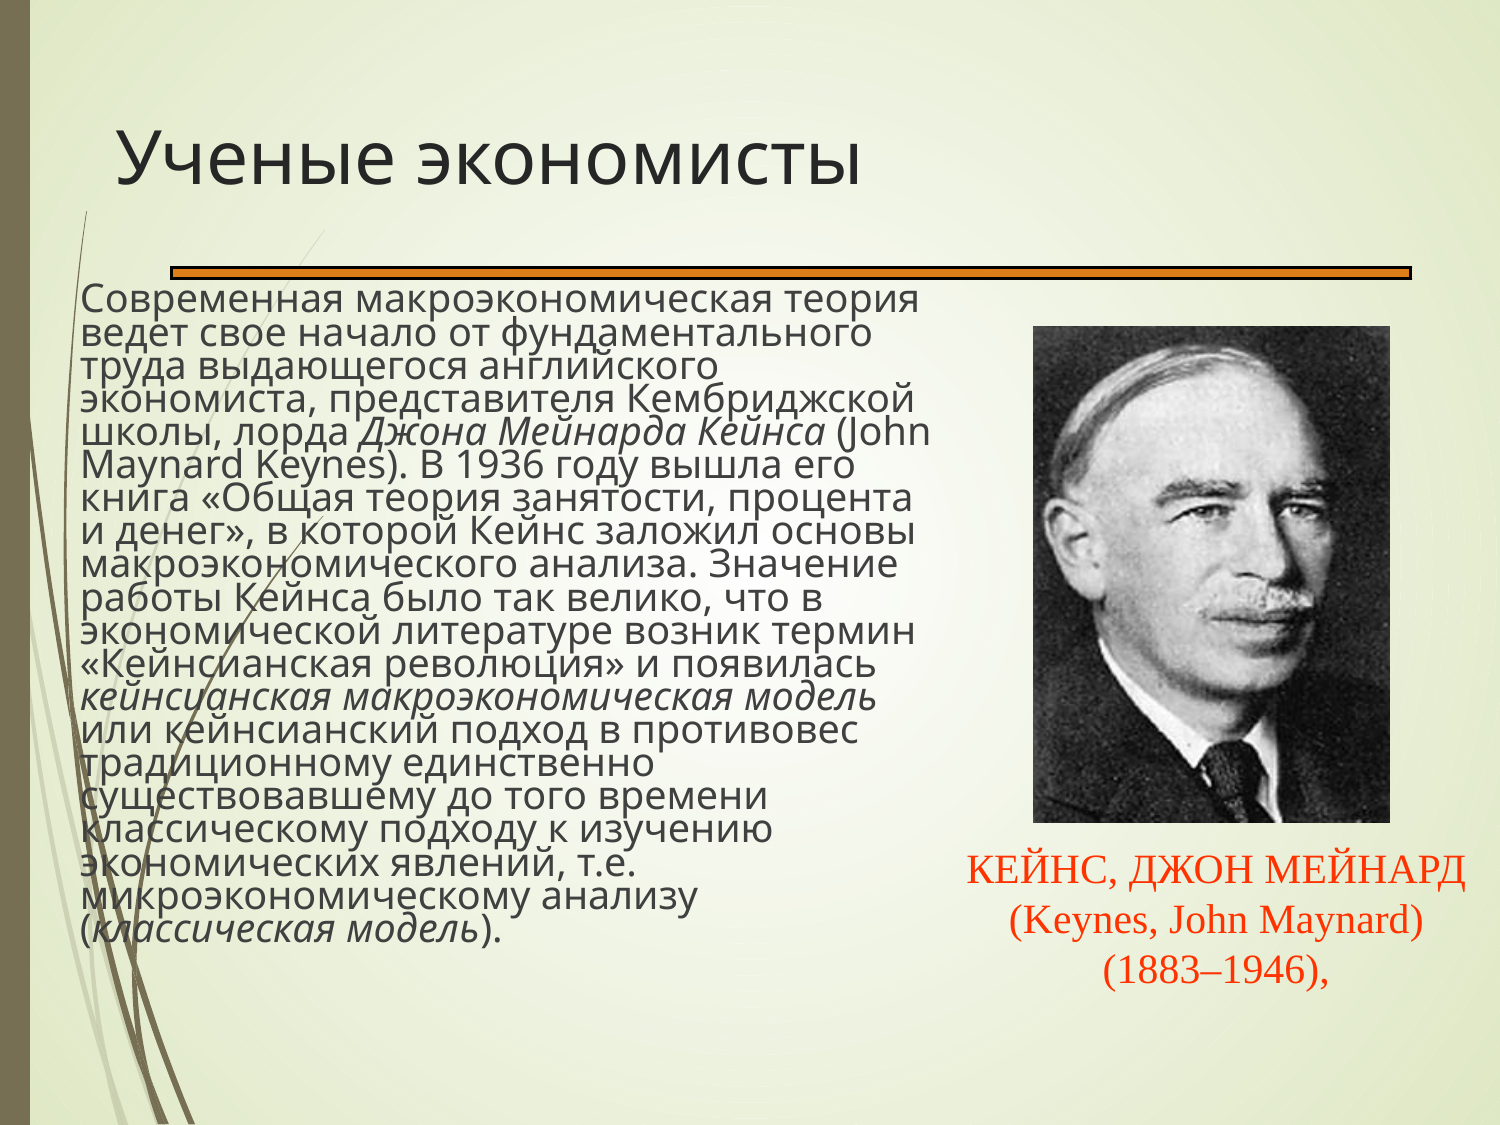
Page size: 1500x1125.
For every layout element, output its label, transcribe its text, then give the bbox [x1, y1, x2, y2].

picture [1033, 326, 1390, 823]
title Ученые экономисты [100, 101, 1376, 290]
text_box КЕЙНС, ДЖОН МЕЙНАРД (Keynes, John Maynard) (1883–1946), [933, 834, 1500, 1000]
list Современная макроэкономическая теория ведет свое начало от фундаментального труда выдающегося английского экономиста, представителя Кембриджской школы, лорда Джона Мейнарда Кейнса (John Maynard Keynes). В 1936 году вышла его книга «Общая теория занятости, процента и денег», в которой Кейнс заложил основы макроэкономического анализа. Значение работы Кейнса было так велико, что в экономической литературе возник термин «Кейнсианская революция» и появилась кейнсианская макроэкономическая модель или кейнсианский подход в противовес традиционному единственно существовавшему до того времени классическому подходу к изучению экономических явлений, т.е. микроэкономическому анализу (классическая модель). [64, 278, 963, 1035]
